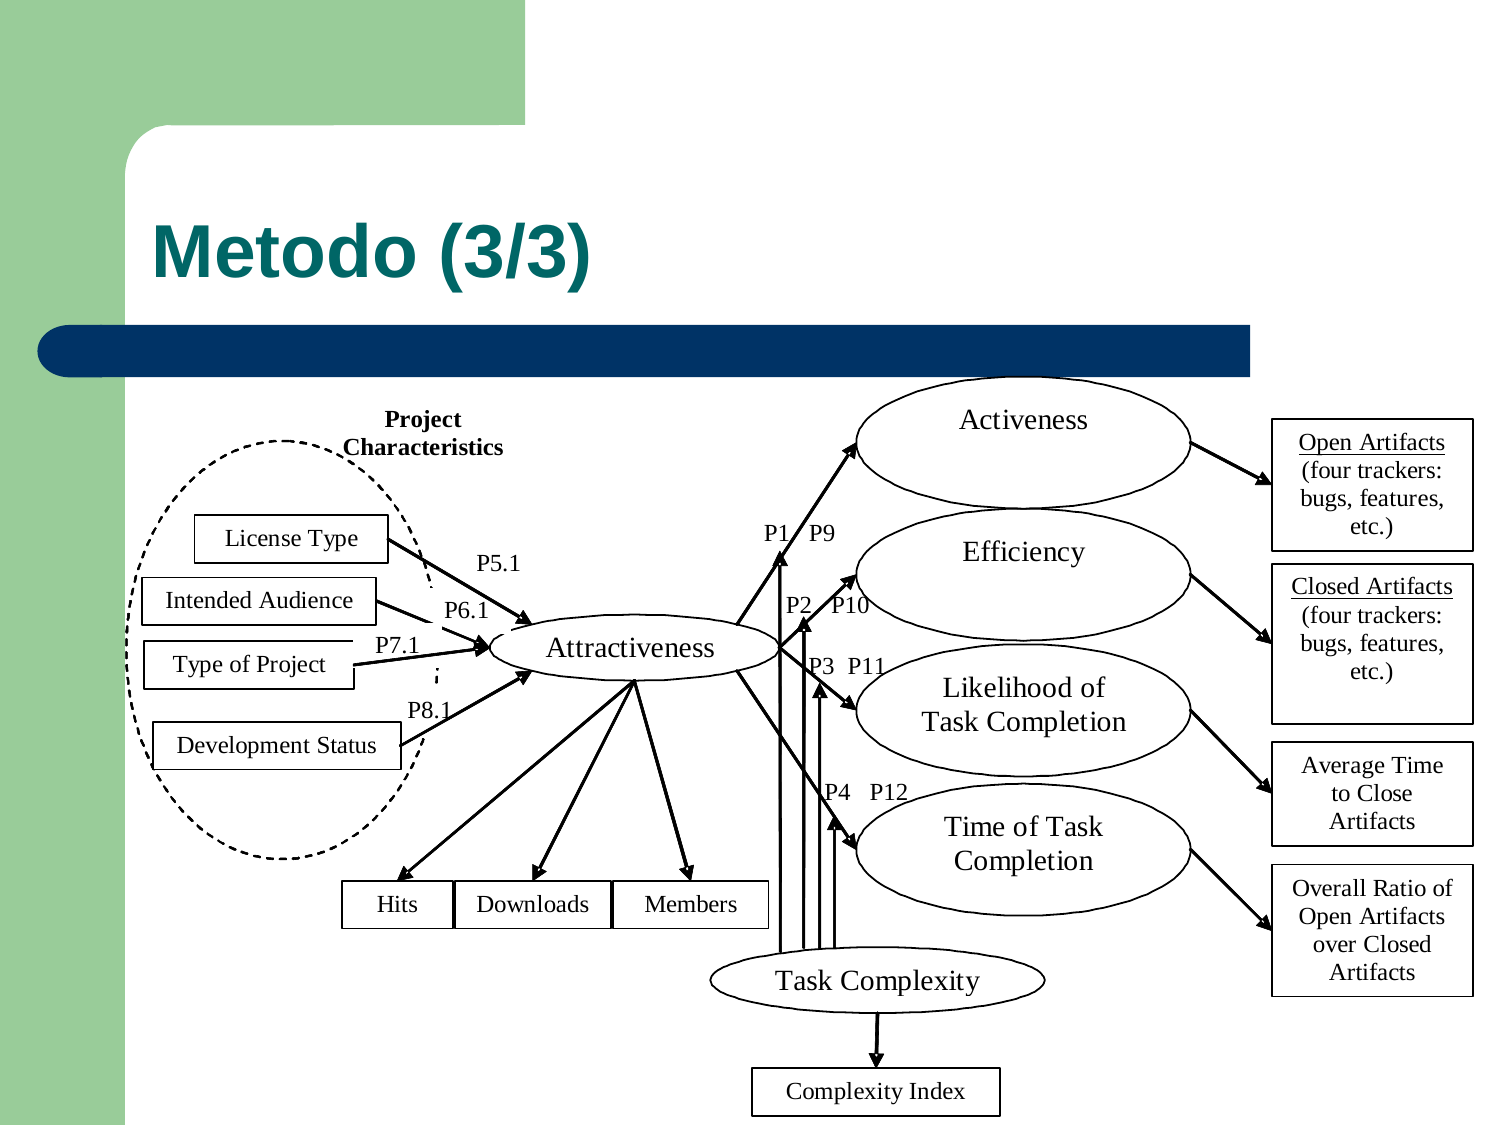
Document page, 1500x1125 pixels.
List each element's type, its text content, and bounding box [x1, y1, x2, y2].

title Metodo (3/3) [136, 136, 1414, 301]
picture [125, 375, 1476, 1125]
